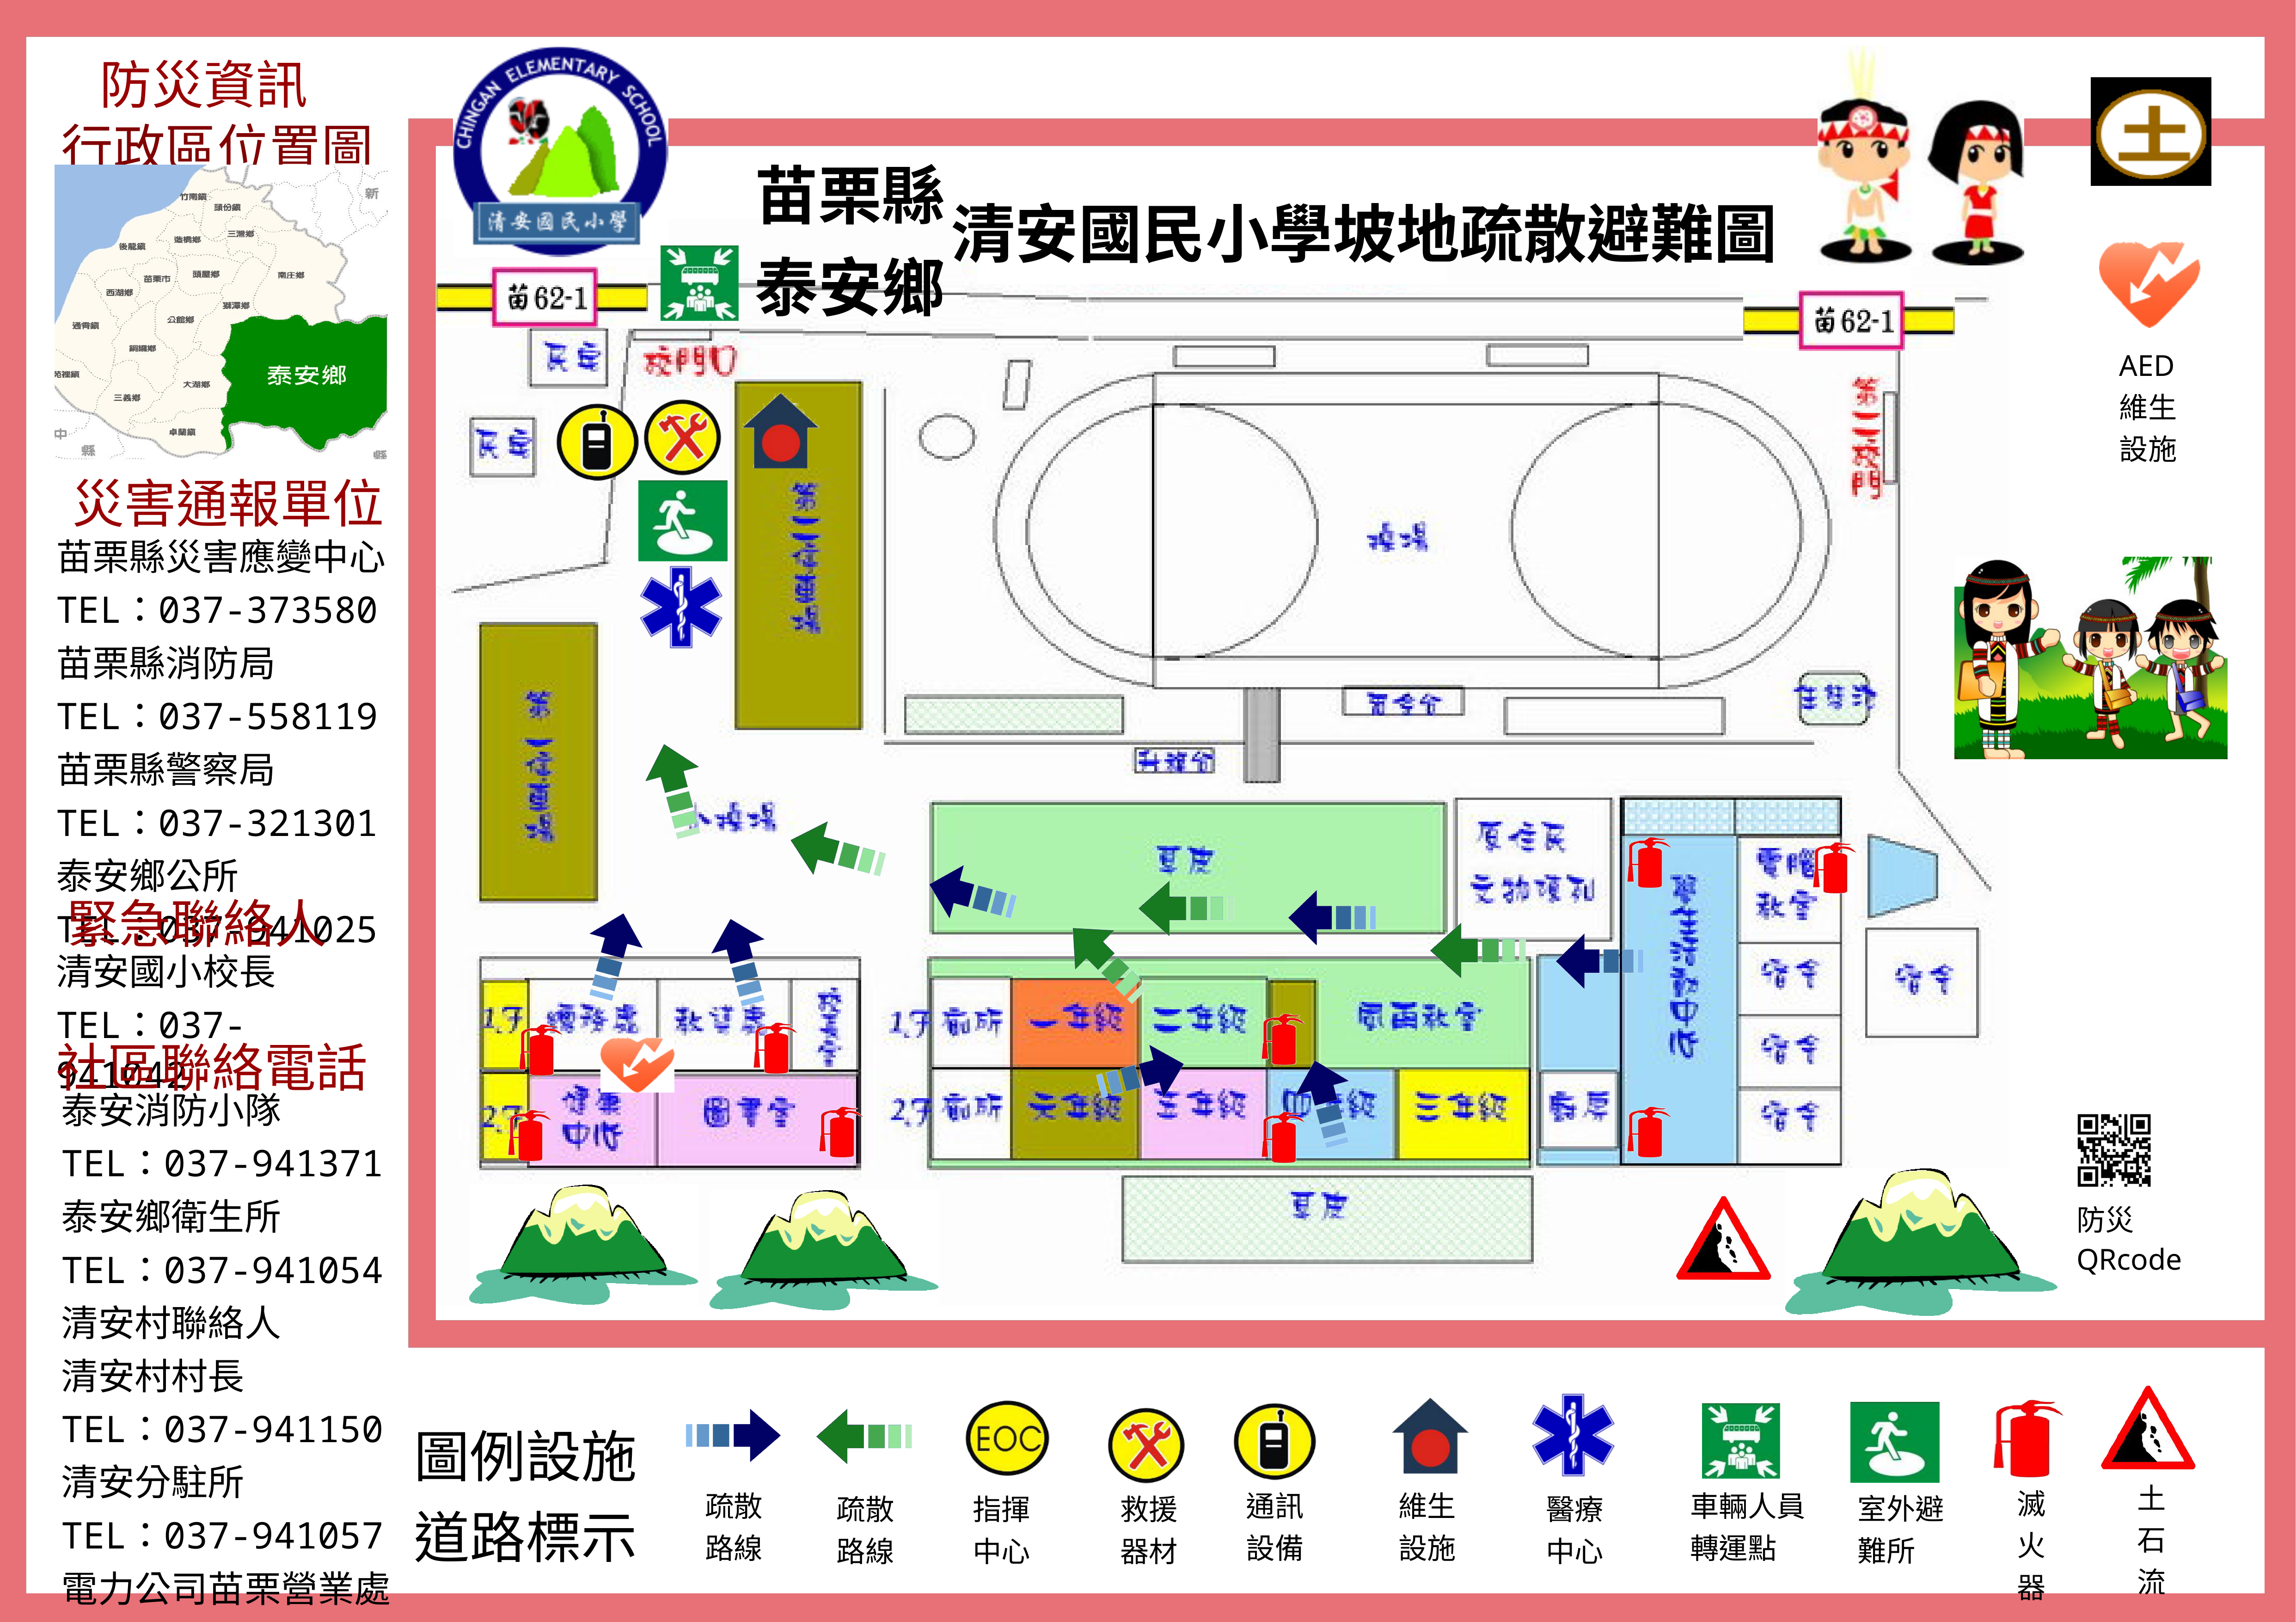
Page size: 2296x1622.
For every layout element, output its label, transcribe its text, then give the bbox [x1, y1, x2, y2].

text_box 土石流 [2130, 1472, 2173, 1612]
text_box 泰安消防小隊 TEL：037-941371 泰安鄉衛生所 TEL：037-941054 清安村聯絡人 清安村村長 TEL：037-941150 清安分駐所 TEL：037-941057 電力公司苗栗營業處 TEL：037-266911 [55, 1077, 415, 1590]
text_box 維生 設施 [1391, 1480, 1463, 1554]
text_box 災害通報單位 [65, 459, 399, 530]
text_box 防災資訊 [92, 40, 315, 110]
picture [0, 0, 2296, 1622]
text_box 行政區位置圖 [55, 104, 388, 165]
text_box 室外避 難所 [1850, 1482, 1982, 1567]
text_box 清安國民小學坡地疏散避難圖 [944, 180, 1797, 273]
text_box 社區聯絡電話 [49, 1023, 382, 1104]
text_box AED 維生 設施 [2112, 342, 2200, 459]
text_box 苗栗縣災害應變中心 TEL：037-373580 苗栗縣消防局 TEL：037-558119 苗栗縣警察局 TEL：037-321301 泰安鄉公所 TEL：037-941025 [49, 524, 415, 971]
text_box 通訊 設備 [1239, 1480, 1311, 1554]
text_box 救援 器材 [1113, 1483, 1185, 1557]
text_box 滅 火 器 [2010, 1478, 2053, 1584]
text_box 清安國小校長 TEL：037-941042 [49, 939, 339, 1023]
text_box 防災QRcode [2069, 1193, 2190, 1272]
text_box 車輛人員 轉運點 [1683, 1480, 1813, 1554]
text_box 醫療 中心 [1539, 1483, 1611, 1557]
text_box 指揮 中心 [966, 1483, 1038, 1557]
text_box 苗栗縣 泰安鄉 [748, 142, 970, 318]
text_box 緊急聯絡人 [60, 879, 393, 960]
text_box 疏散 路線 [698, 1480, 770, 1554]
text_box 圖例設施 道路標示 [415, 1409, 688, 1557]
text_box 疏散 路線 [830, 1483, 901, 1557]
